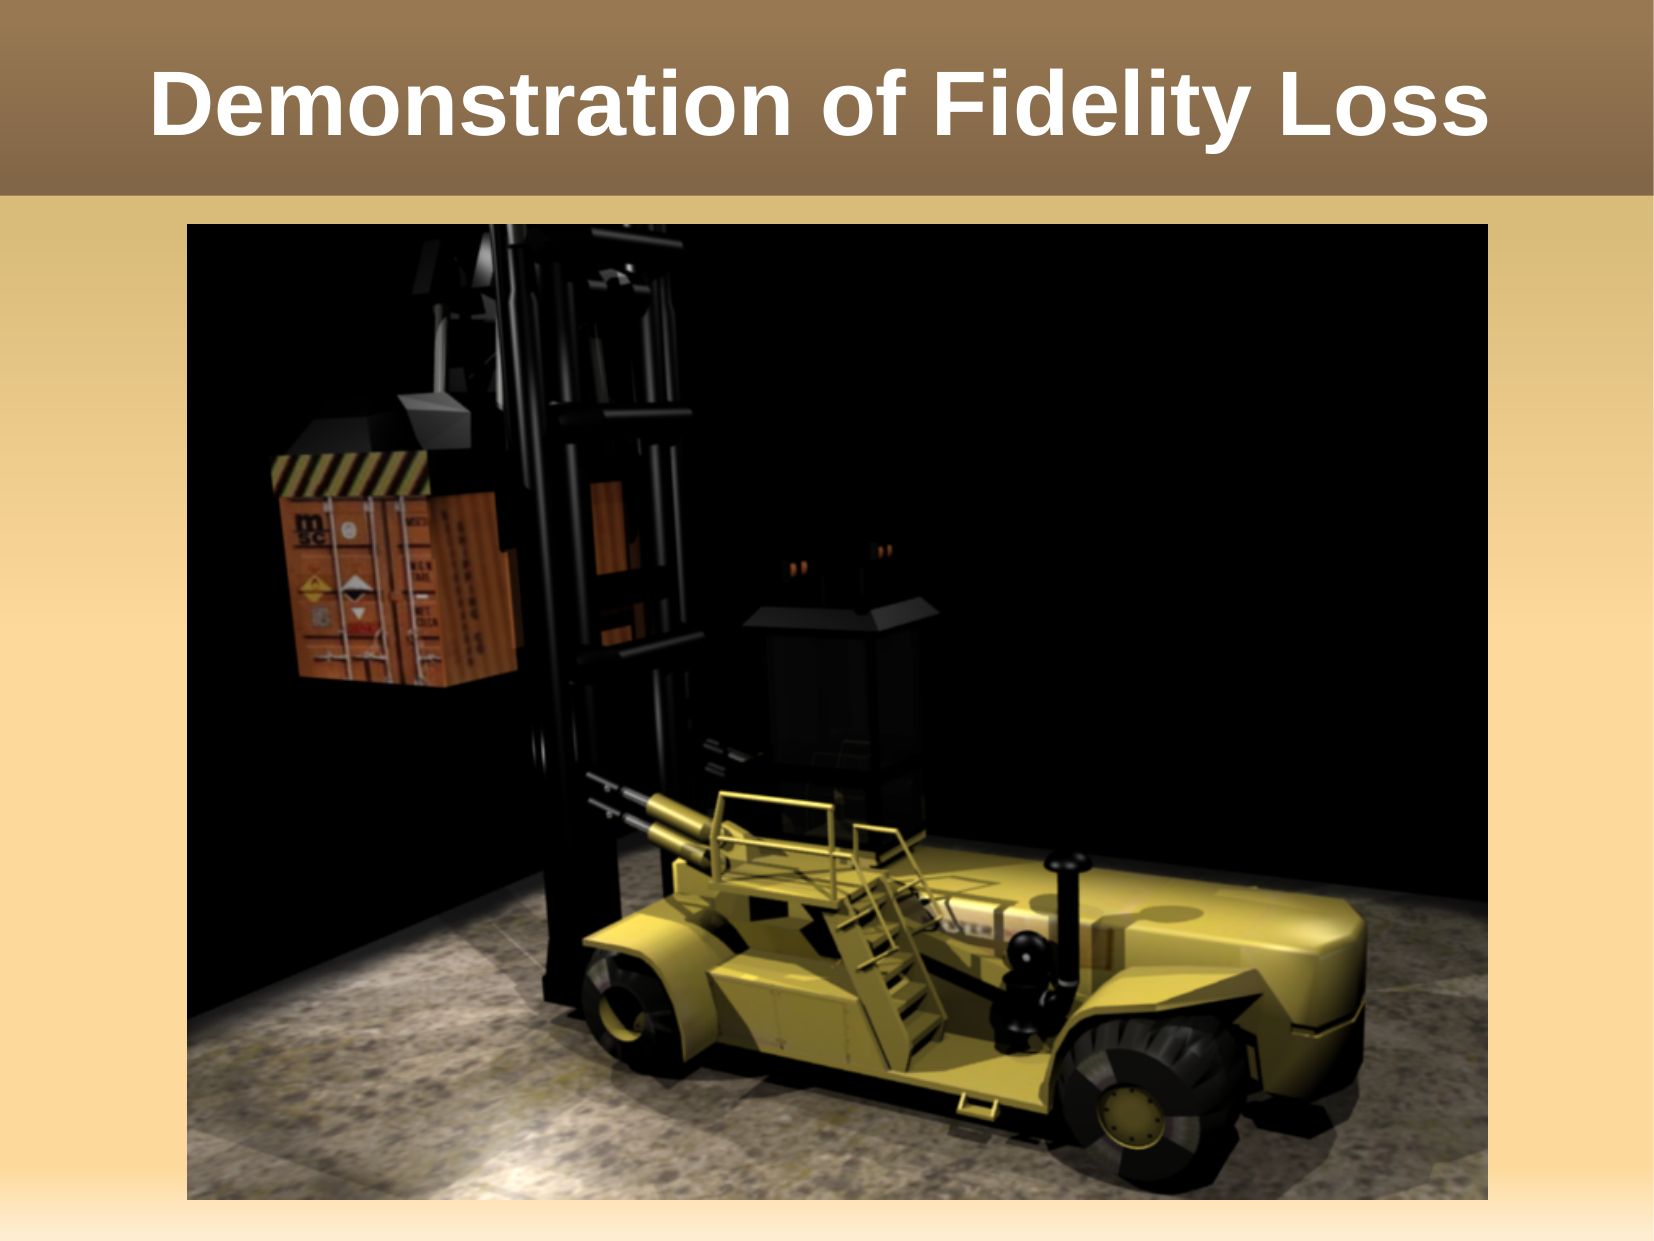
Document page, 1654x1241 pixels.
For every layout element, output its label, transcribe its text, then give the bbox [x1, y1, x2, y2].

picture [0, 0, 1654, 1241]
title Demonstration of Fidelity Loss [76, 7, 1565, 200]
